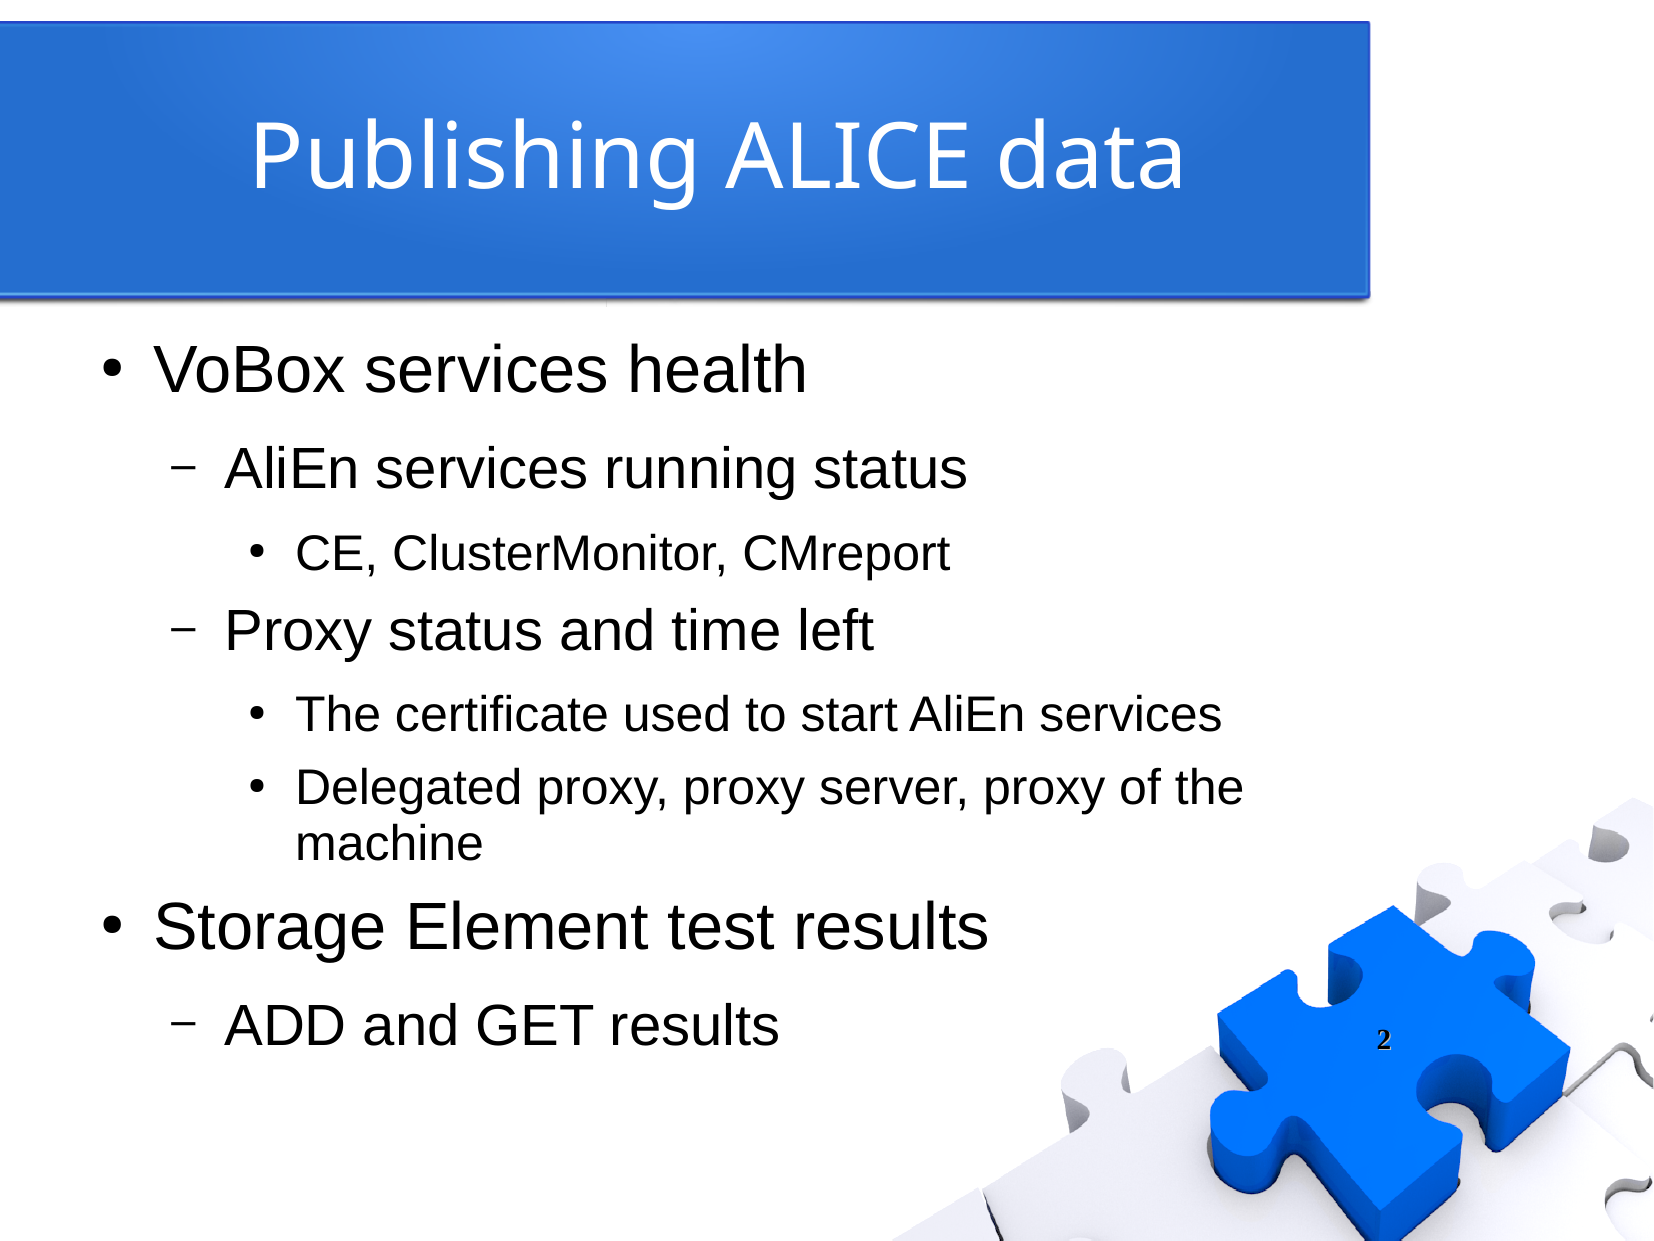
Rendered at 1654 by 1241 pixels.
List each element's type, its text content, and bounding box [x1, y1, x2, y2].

list VoBox services health AliEn services running status CE, ClusterMonitor, CMreport Proxy status and time left The certificate used to start AliEn services Delegated proxy, proxy server, proxy of the machine Storage Element test results ADD and GET results [82, 332, 1318, 1126]
title Publishing ALICE data [82, 49, 1356, 257]
picture [872, 655, 1654, 1241]
picture [0, 21, 1375, 307]
